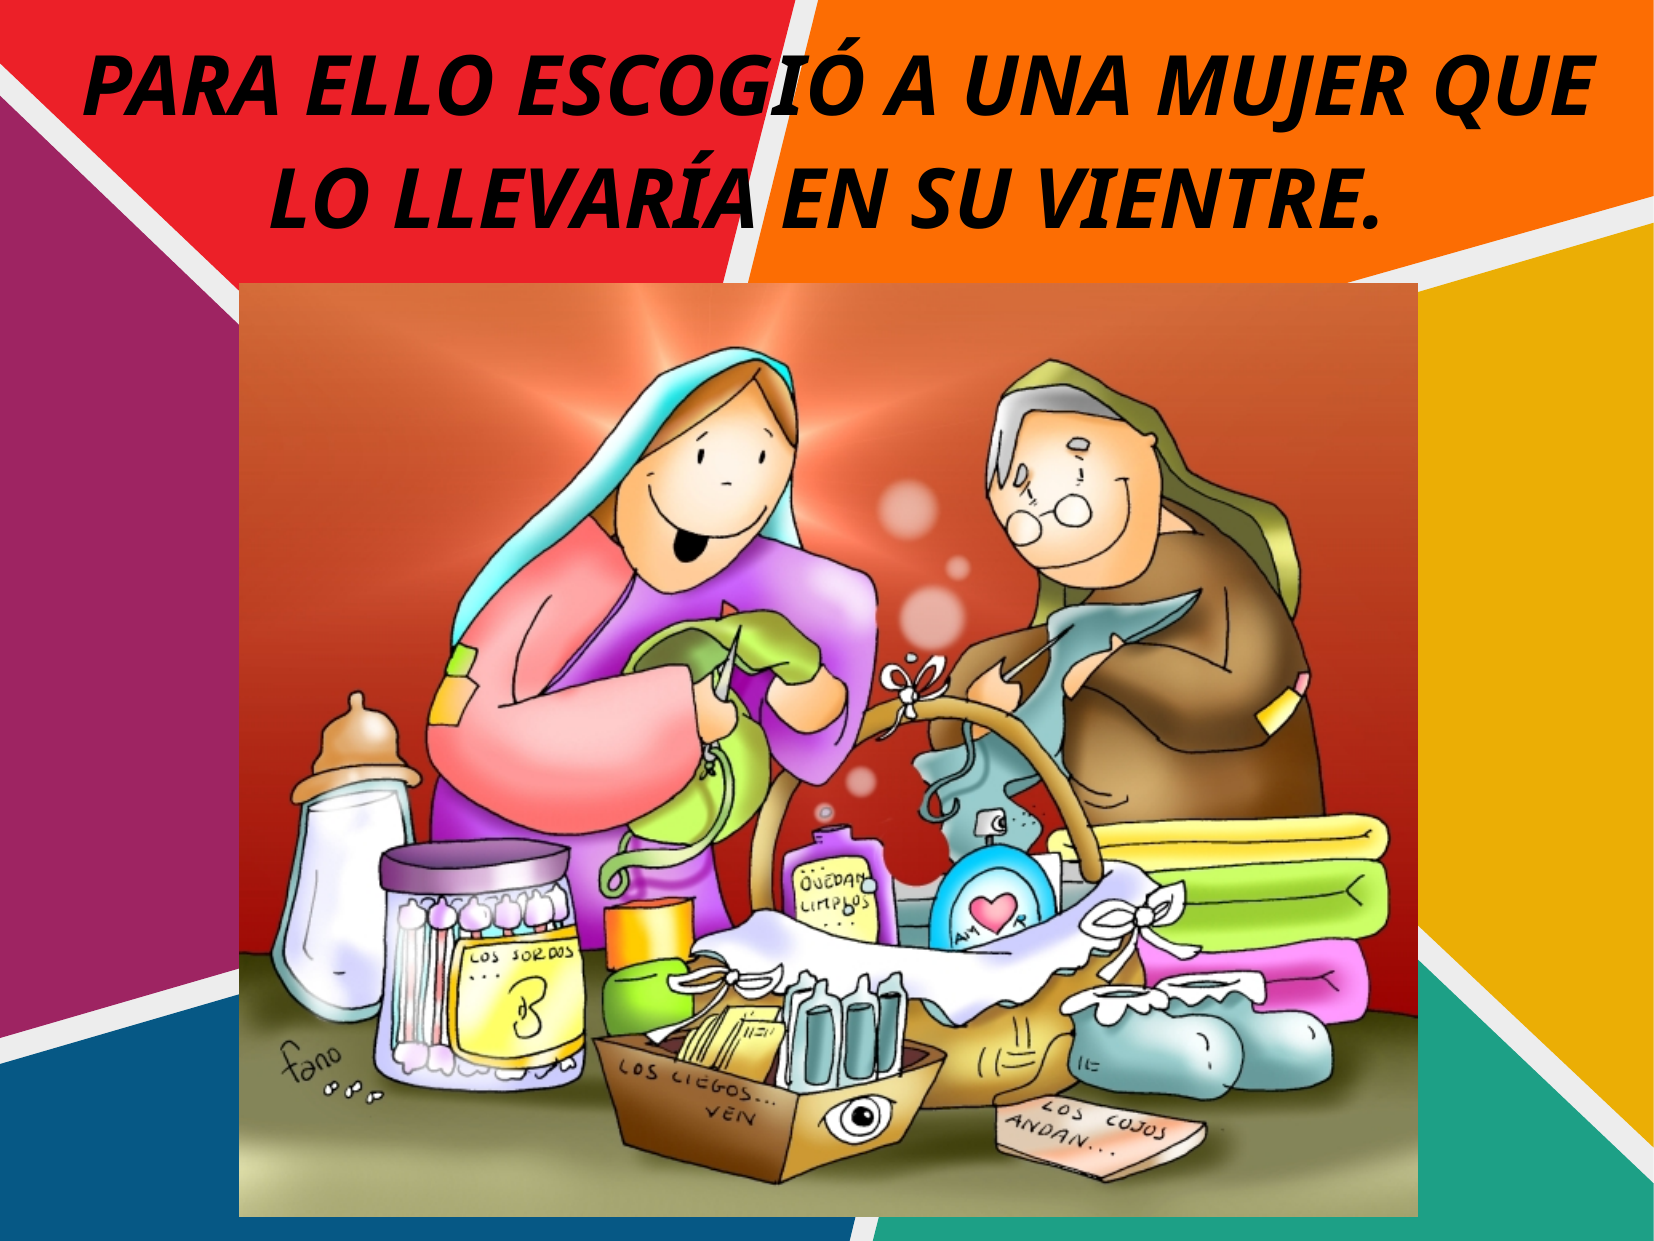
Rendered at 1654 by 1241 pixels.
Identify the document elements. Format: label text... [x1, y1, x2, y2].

title PARA ELLO ESCOGIÓ A UNA MUJER QUE LO LLEVARÍA EN SU VIENTRE. [35, 23, 1642, 256]
picture [239, 283, 1418, 1217]
